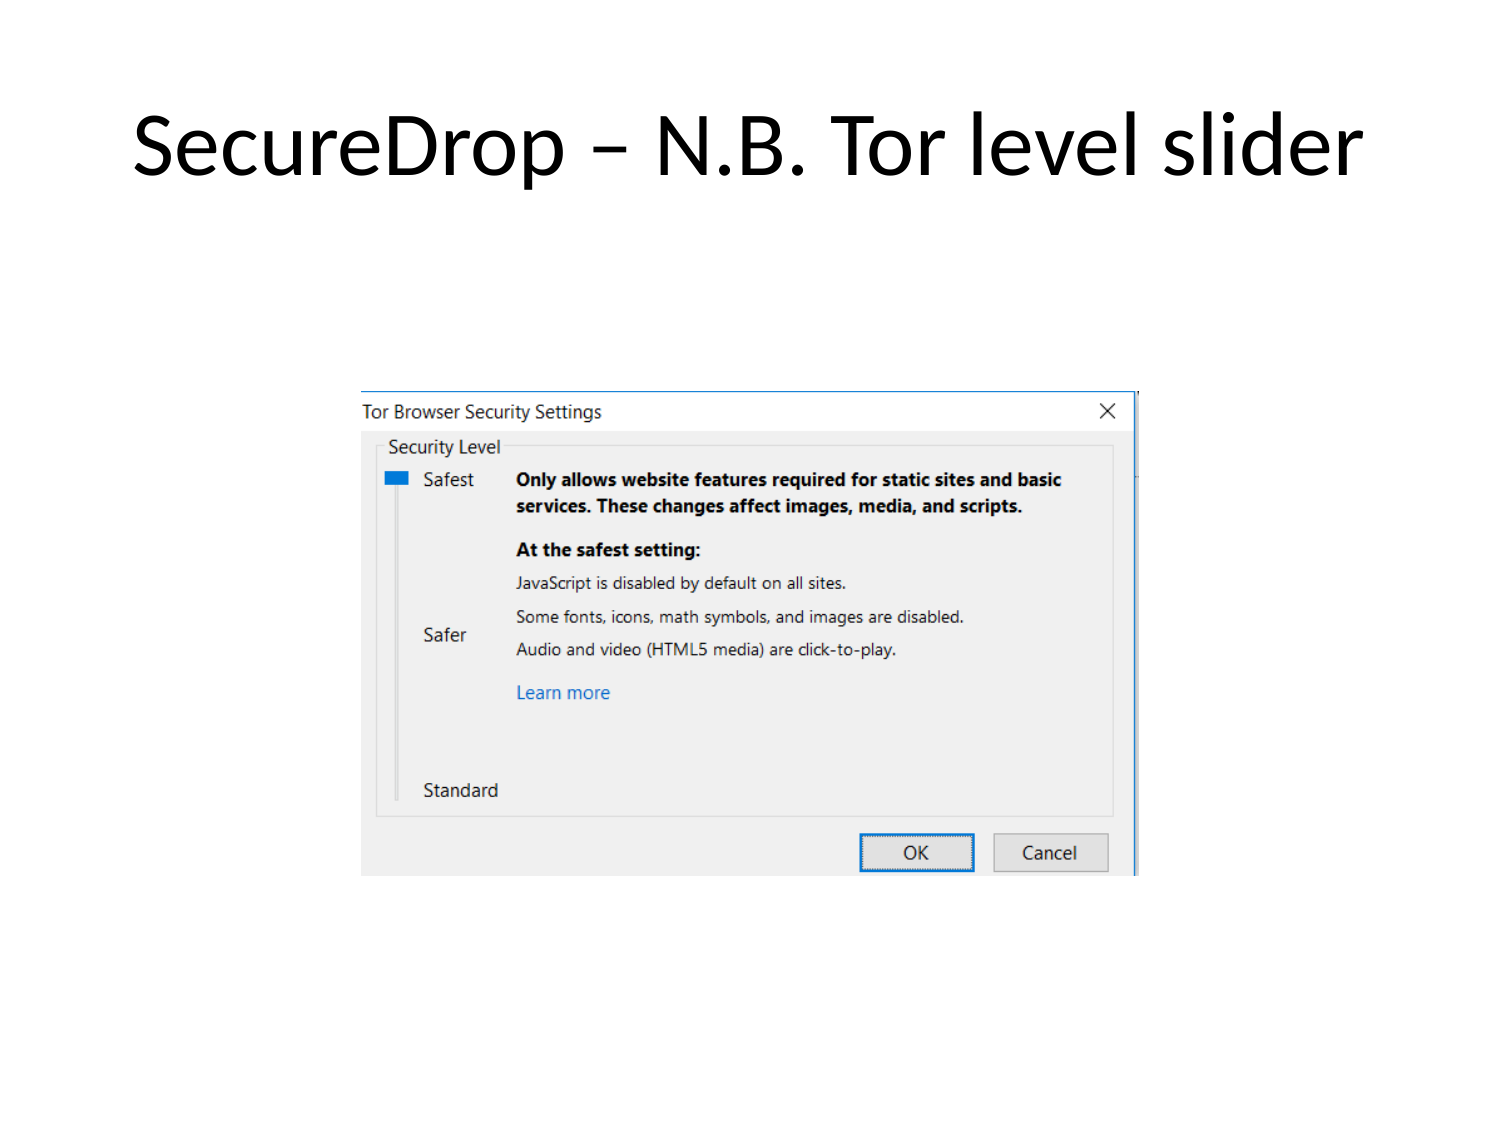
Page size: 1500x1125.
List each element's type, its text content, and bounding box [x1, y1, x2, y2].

title SecureDrop – N.B. Tor level slider [75, 45, 1426, 233]
picture [361, 391, 1139, 876]
